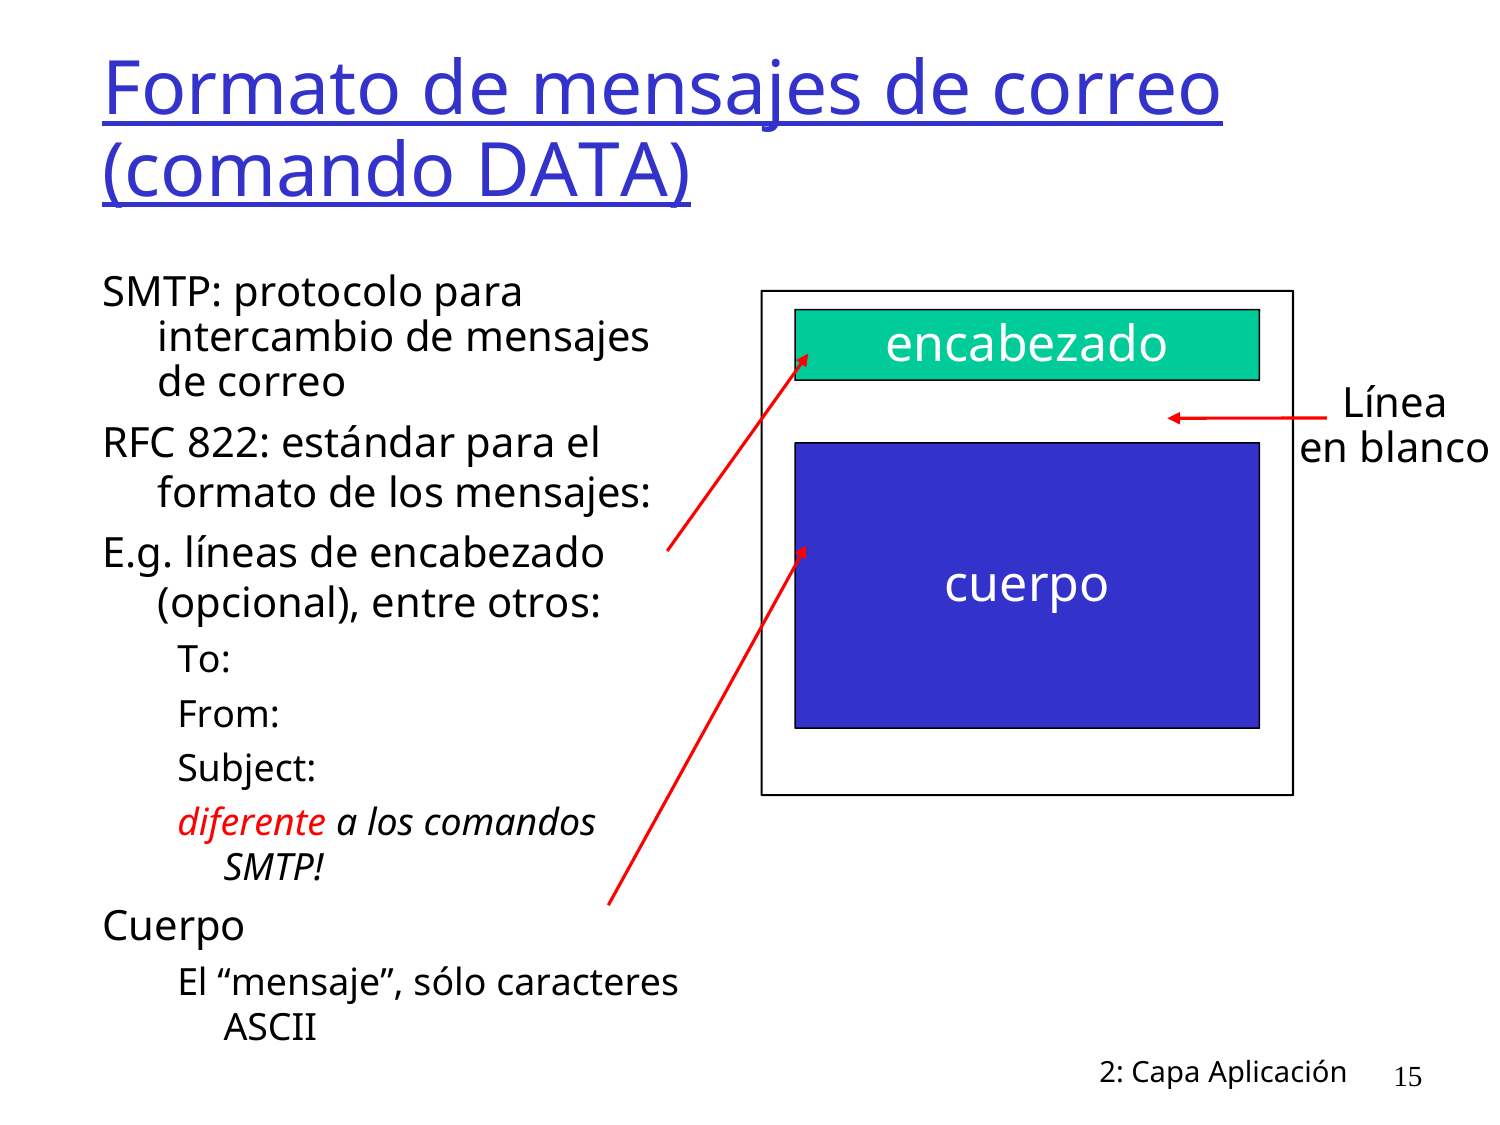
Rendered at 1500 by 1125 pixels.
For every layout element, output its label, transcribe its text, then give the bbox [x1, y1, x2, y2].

text_box cuerpo [795, 442, 1260, 729]
text_box Línea en blanco [1284, 373, 1291, 416]
text_box Línea en blanco [1284, 420, 1291, 479]
text_box SMTP: protocolo para intercambio de mensajes de correo RFC 822: estándar para el formato de los mensajes: E.g. líneas de encabezado (opcional), entre otros: To: From: Subject: diferente a los comandos SMTP! Cuerpo El “mensaje”, sólo caracteres ASCII [87, 262, 713, 1056]
text_box Línea en blanco [1295, 373, 1500, 479]
text_box encabezado [795, 309, 1260, 381]
text_box Formato de mensajes de correo (comando DATA)‏ [87, 37, 1363, 225]
